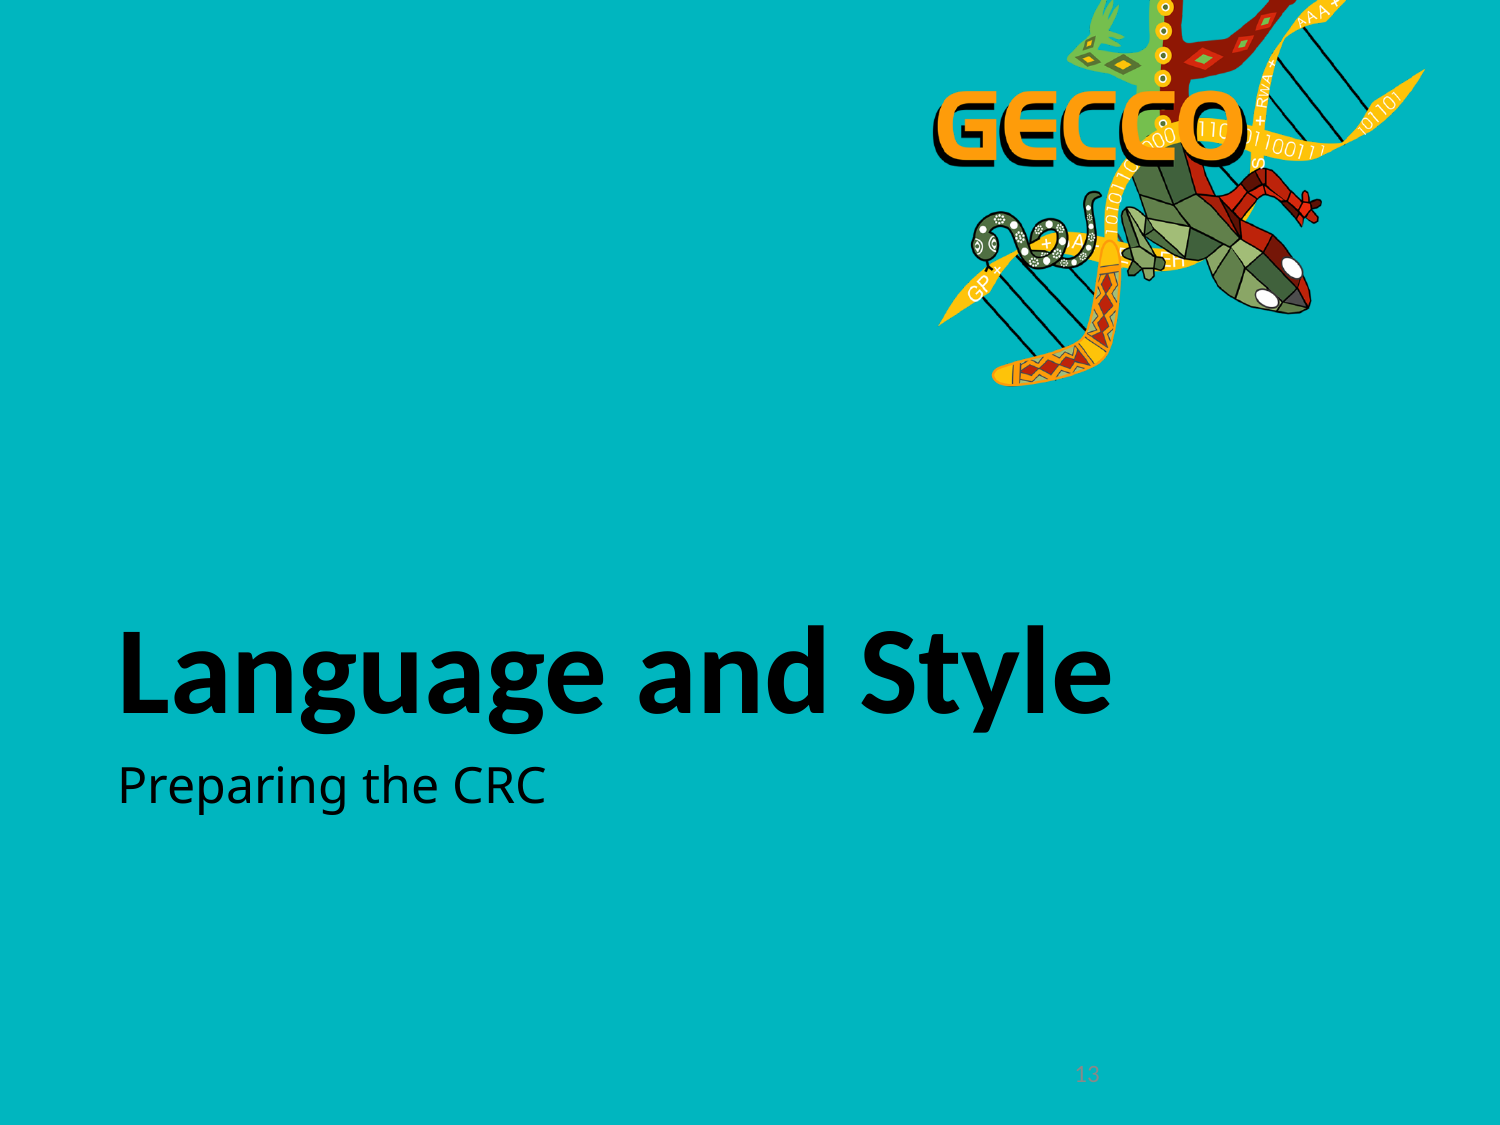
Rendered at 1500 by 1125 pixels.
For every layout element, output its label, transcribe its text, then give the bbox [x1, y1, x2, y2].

text_box <number> [1059, 1042, 1397, 1103]
title Language and Style [102, 280, 1397, 749]
picture [919, 0, 1439, 400]
list Preparing the CRC [102, 752, 1397, 999]
